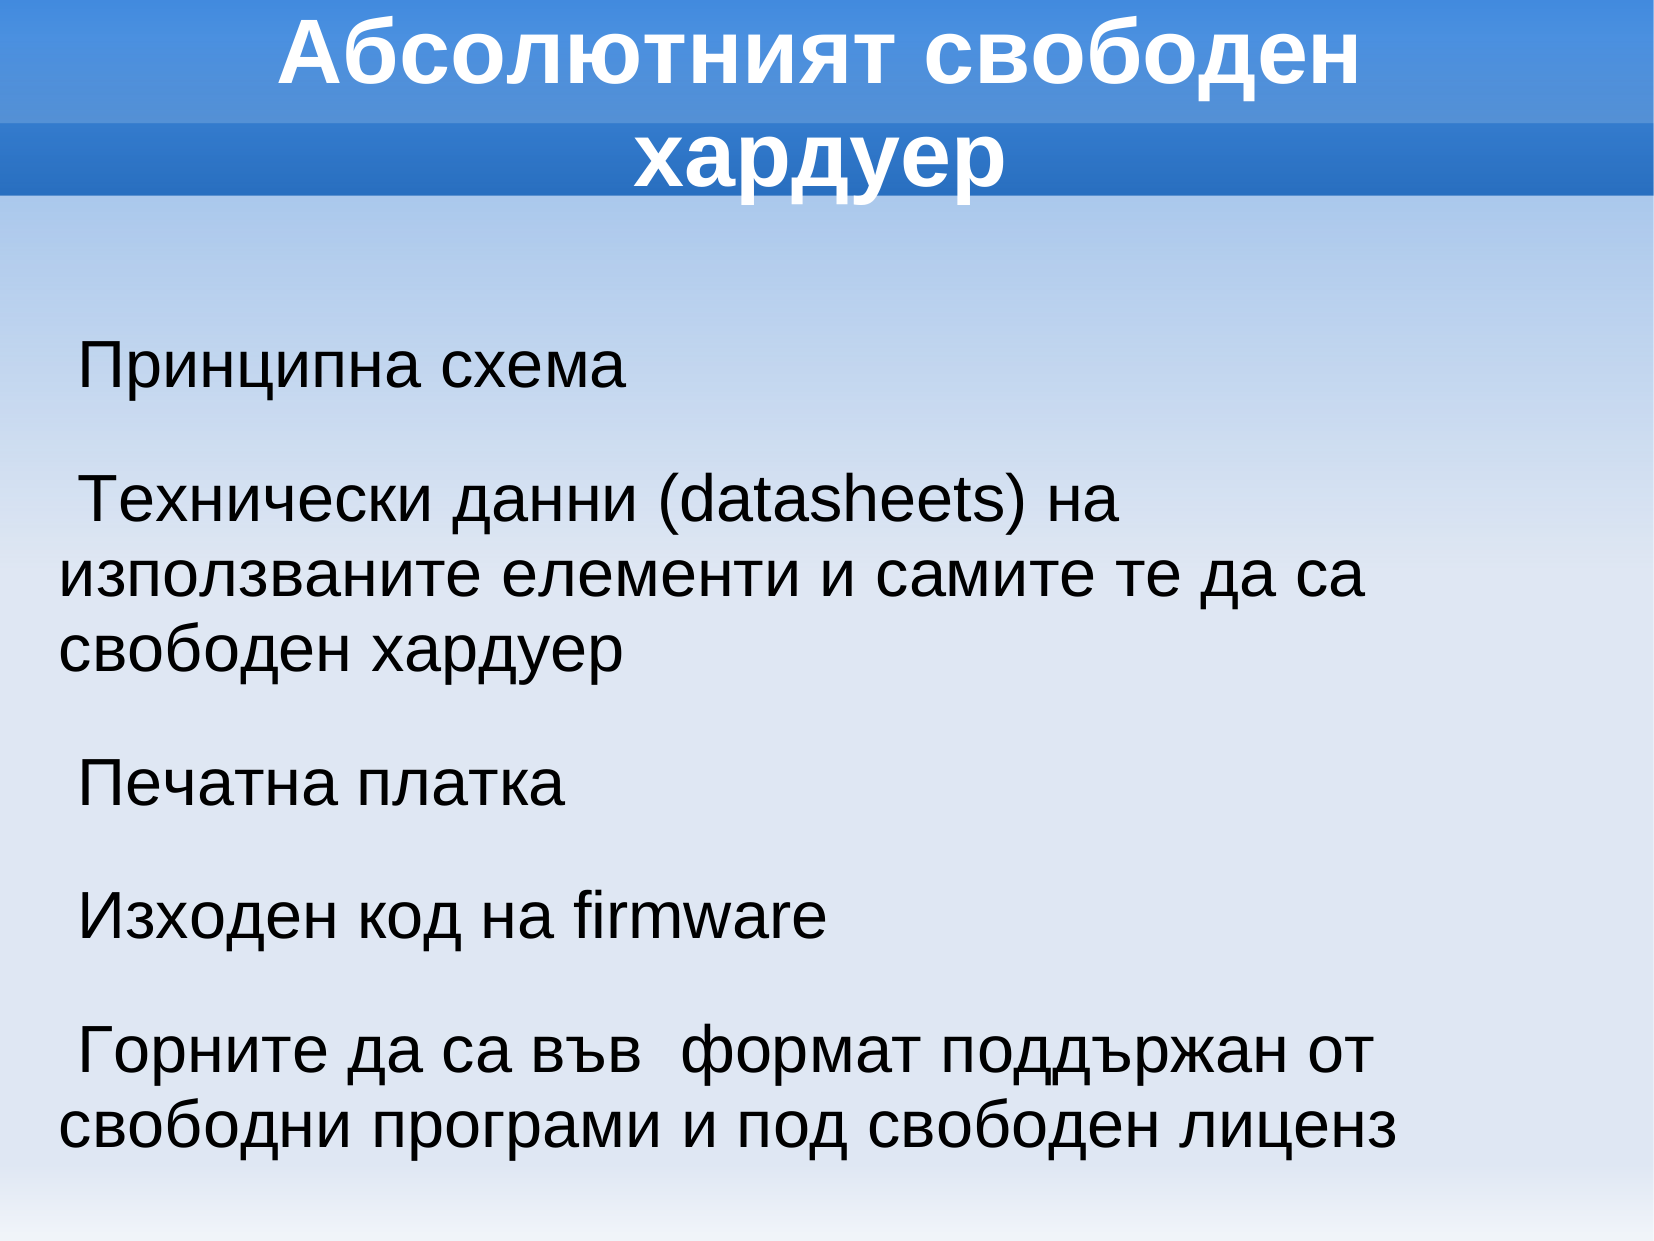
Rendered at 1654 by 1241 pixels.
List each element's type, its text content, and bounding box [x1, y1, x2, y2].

title Абсолютният свободен хардуер [76, 7, 1565, 200]
text_box Принципна схема Технически данни (datasheets) на използваните елементи и самите те да са свободен хардуер Печатна платка Изходен код на firmware Горните да са във формат поддържан от свободни програми и под свободен лиценз [59, 252, 1548, 1237]
picture [0, 0, 1654, 1241]
